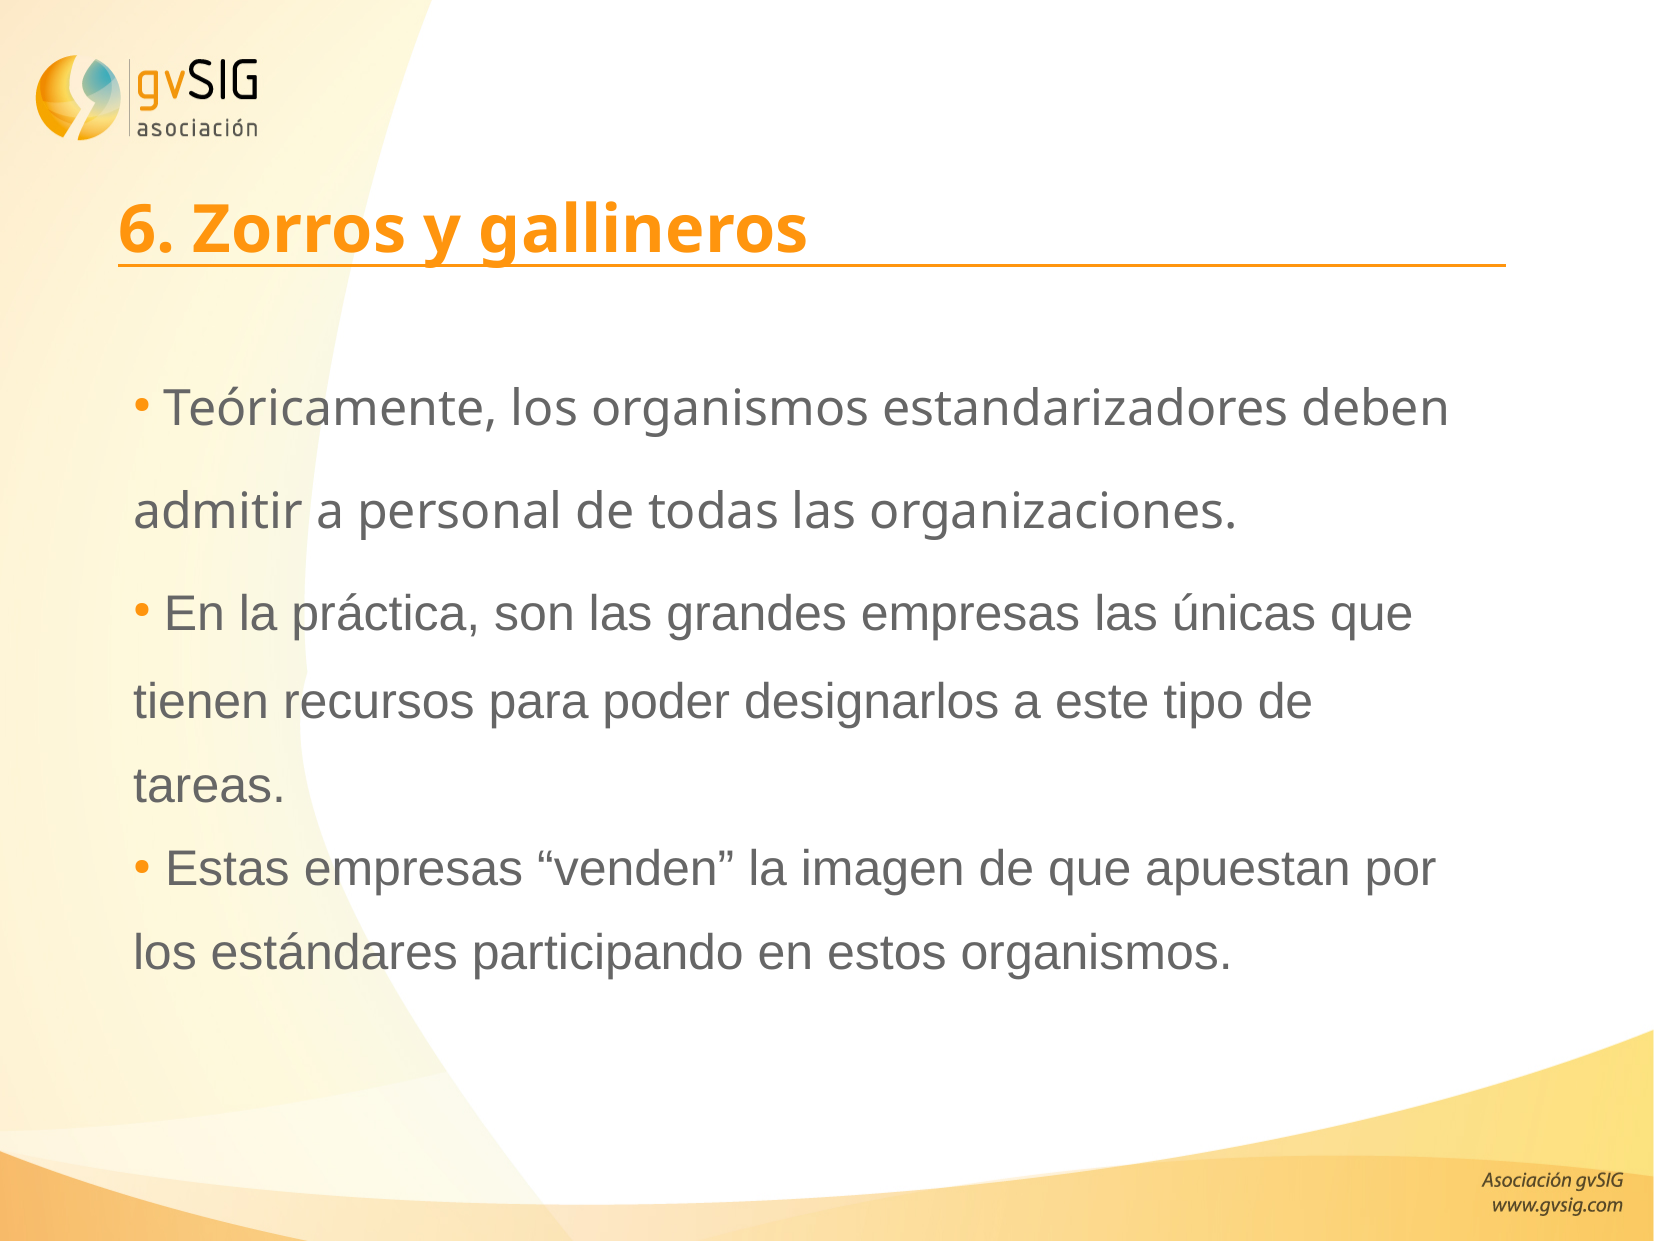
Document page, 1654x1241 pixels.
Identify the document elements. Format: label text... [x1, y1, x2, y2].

title 6. Zorros y gallineros [118, 177, 1607, 276]
picture [0, 0, 1654, 1241]
text_box Teóricamente, los organismos estandarizadores deben admitir a personal de todas las organizaciones. En la práctica, son las grandes empresas las únicas que tienen recursos para poder designarlos a este tipo de tareas. Estas empresas “venden” la imagen de que apuestan por los estándares participando en estos organismos. [118, 330, 1477, 1085]
